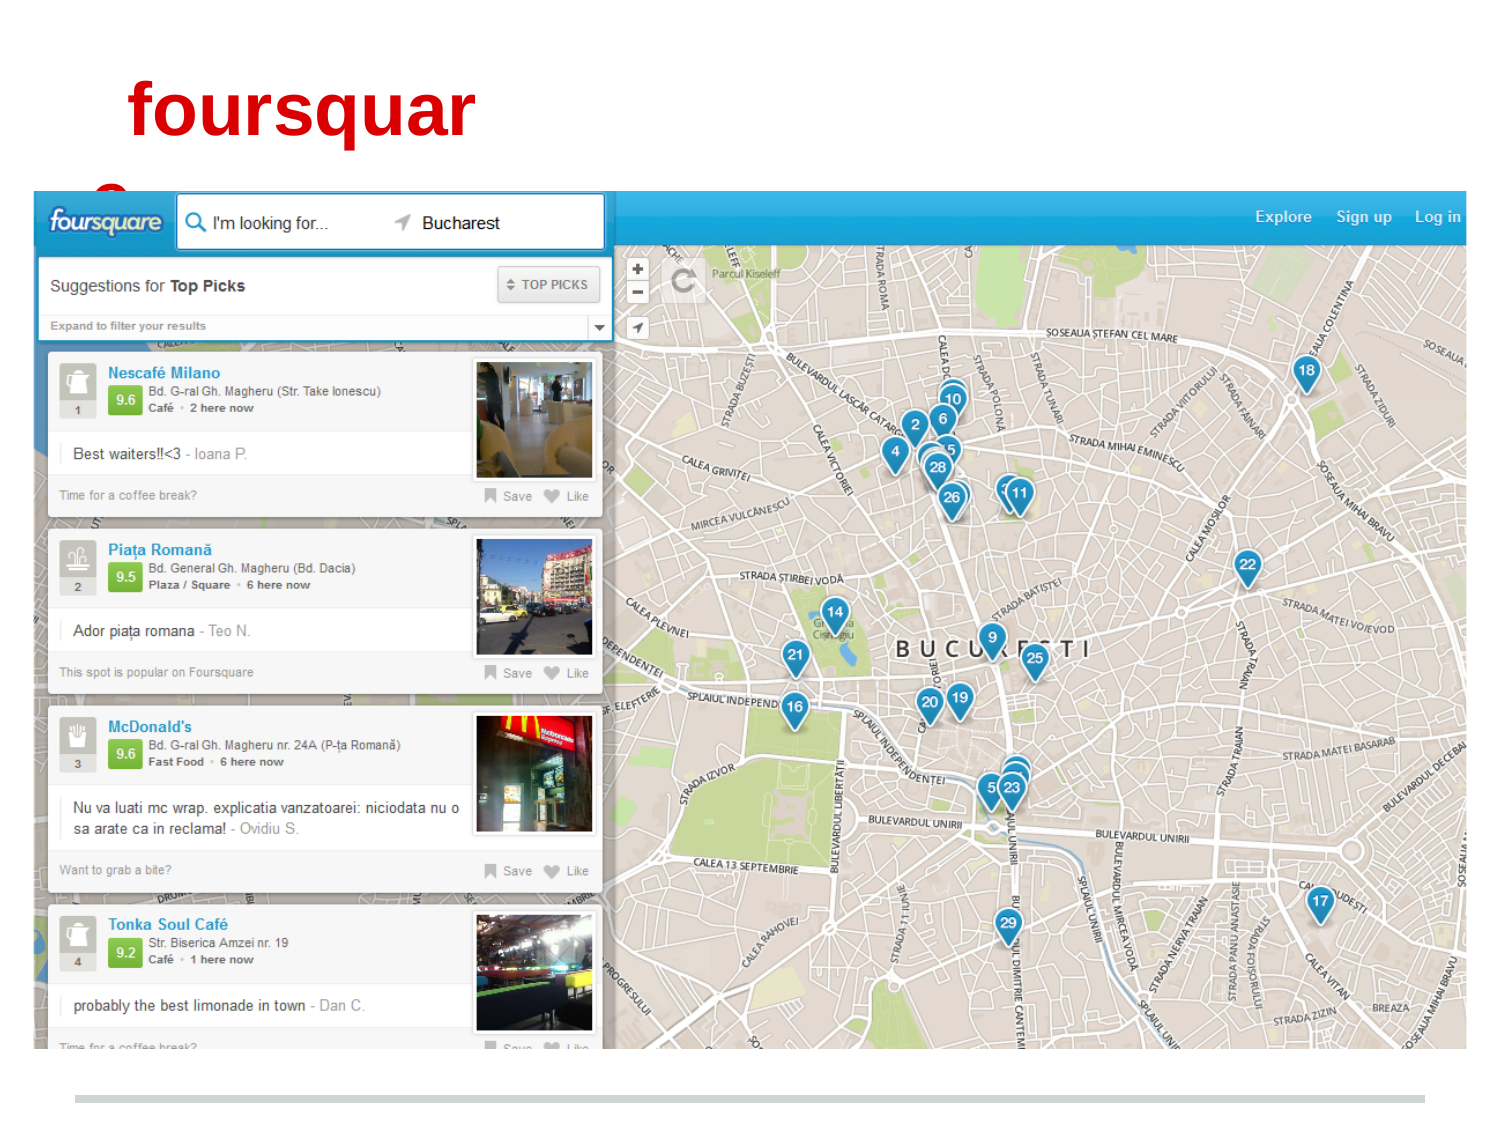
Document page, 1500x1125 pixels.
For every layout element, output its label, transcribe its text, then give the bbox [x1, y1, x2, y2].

text_box [34, 192, 1466, 1048]
title foursquare [75, 45, 1426, 192]
